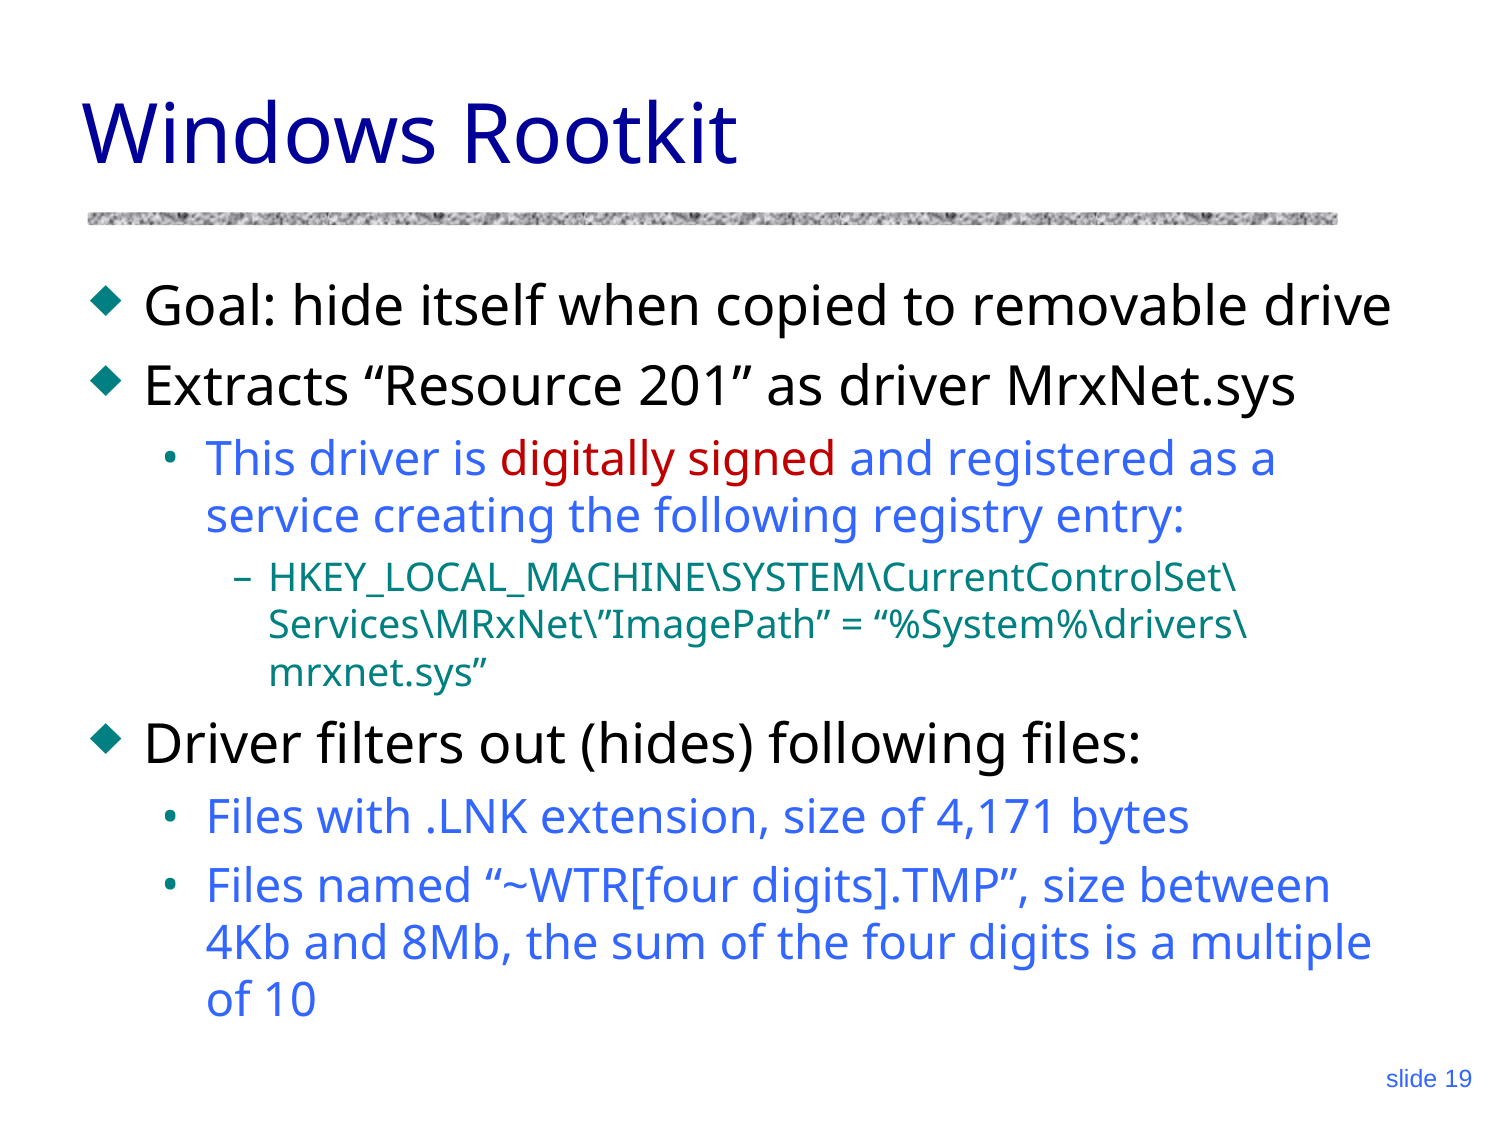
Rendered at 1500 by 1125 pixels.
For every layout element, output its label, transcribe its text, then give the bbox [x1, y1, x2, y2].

text_box slide <number> [1174, 1025, 1488, 1101]
title Windows Rootkit [66, 37, 1342, 188]
picture [87, 212, 1338, 226]
list Goal: hide itself when copied to removable drive Extracts “Resource 201” as driver MrxNet.sys This driver is digitally signed and registered as a service creating the following registry entry: HKEY_LOCAL_MACHINE\SYSTEM\CurrentControlSet\Services\MRxNet\”ImagePath” = “%System%\drivers\mrxnet.sys” Driver filters out (hides) following files: Files with .LNK extension, size of 4,171 bytes Files named “~WTR[four digits].TMP”, size between 4Kb and 8Mb, the sum of the four digits is a multiple of 10 [74, 262, 1417, 1063]
